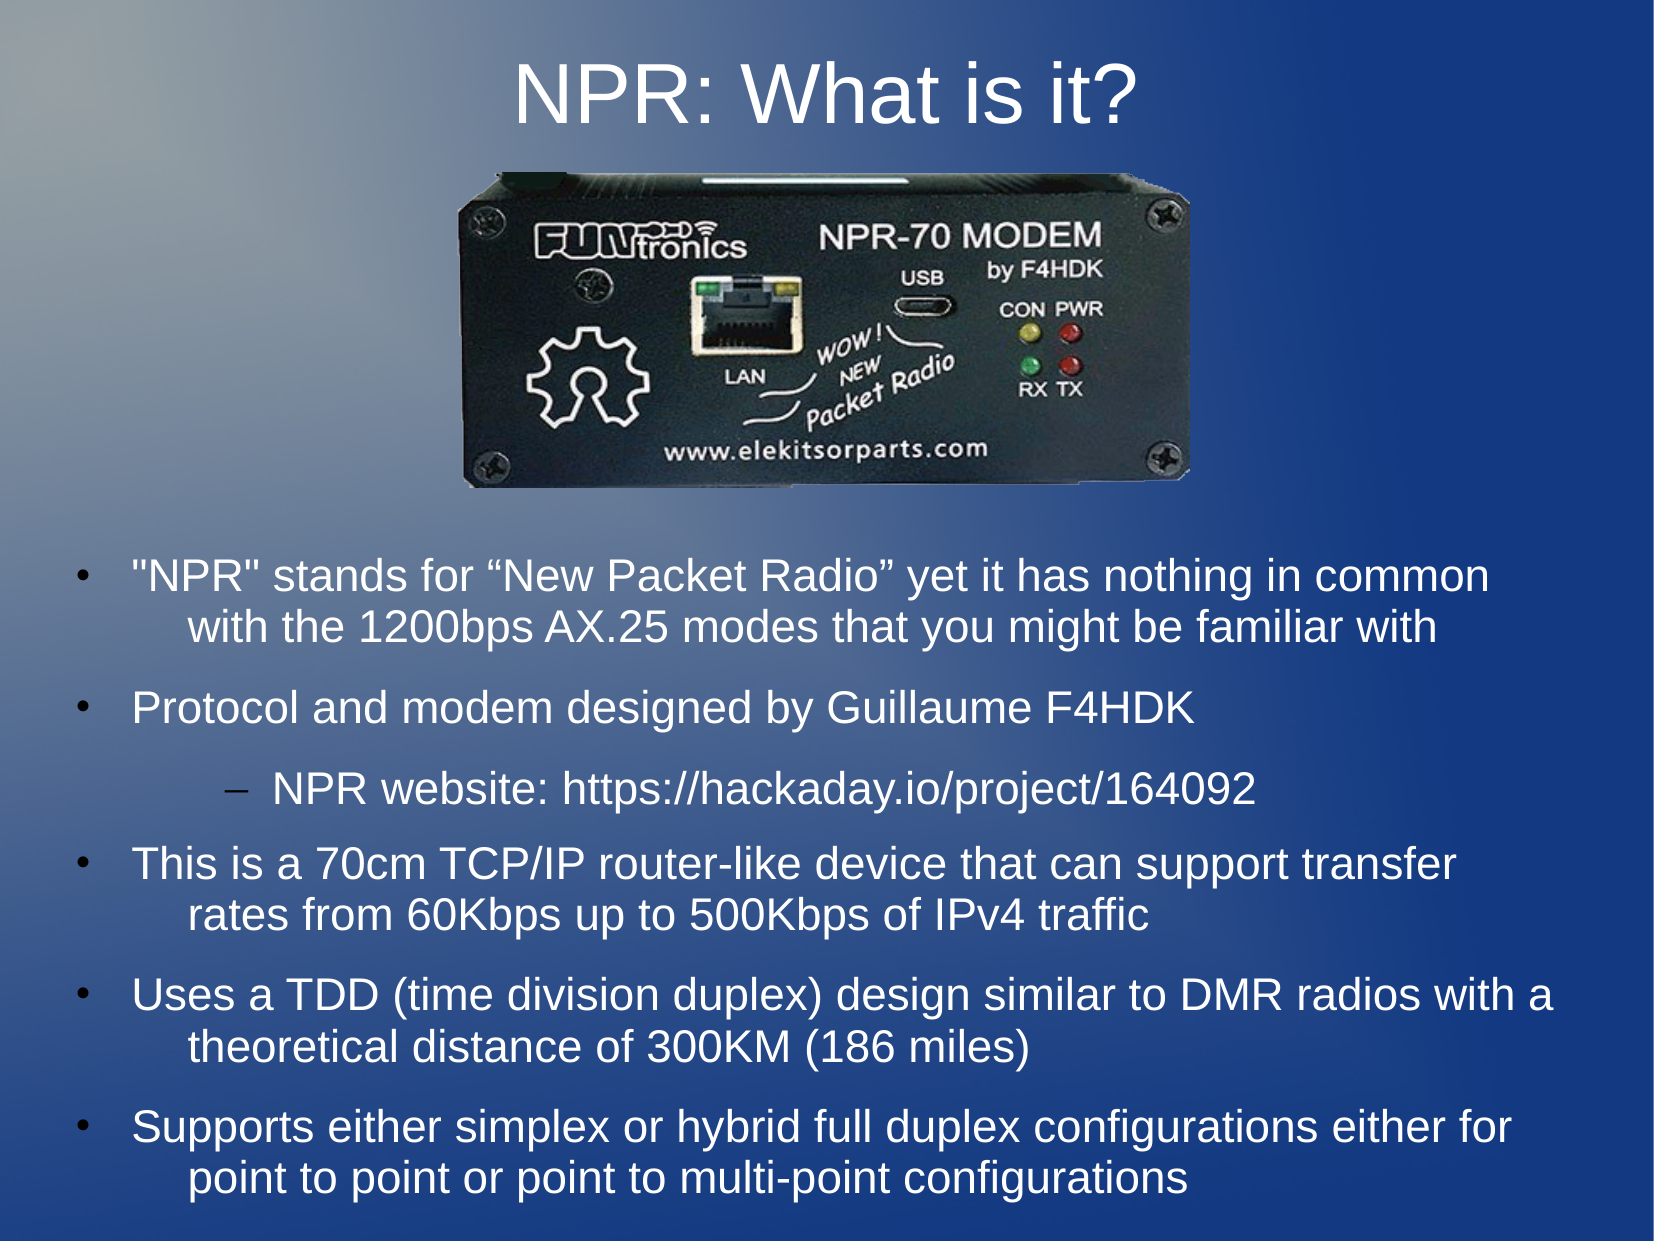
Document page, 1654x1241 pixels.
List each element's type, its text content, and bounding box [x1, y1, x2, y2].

text_box [82, 290, 1571, 1014]
picture [0, 0, 1654, 1241]
list "NPR" stands for “New Packet Radio” yet it has nothing in common with the 1200bps AX.25 modes that you might be familiar with Protocol and modem designed by Guillaume F4HDK NPR website: https://hackaday.io/project/164092 This is a 70cm TCP/IP router-like device that can support transfer rates from 60Kbps up to 500Kbps of IPv4 traffic Uses a TDD (time division duplex) design similar to DMR radios with a theoretical distance of 300KM (186 miles) Supports either simplex or hybrid full duplex configurations either for point to point or point to multi-point configurations [75, 546, 1563, 1208]
title NPR: What is it? [82, 25, 1571, 164]
